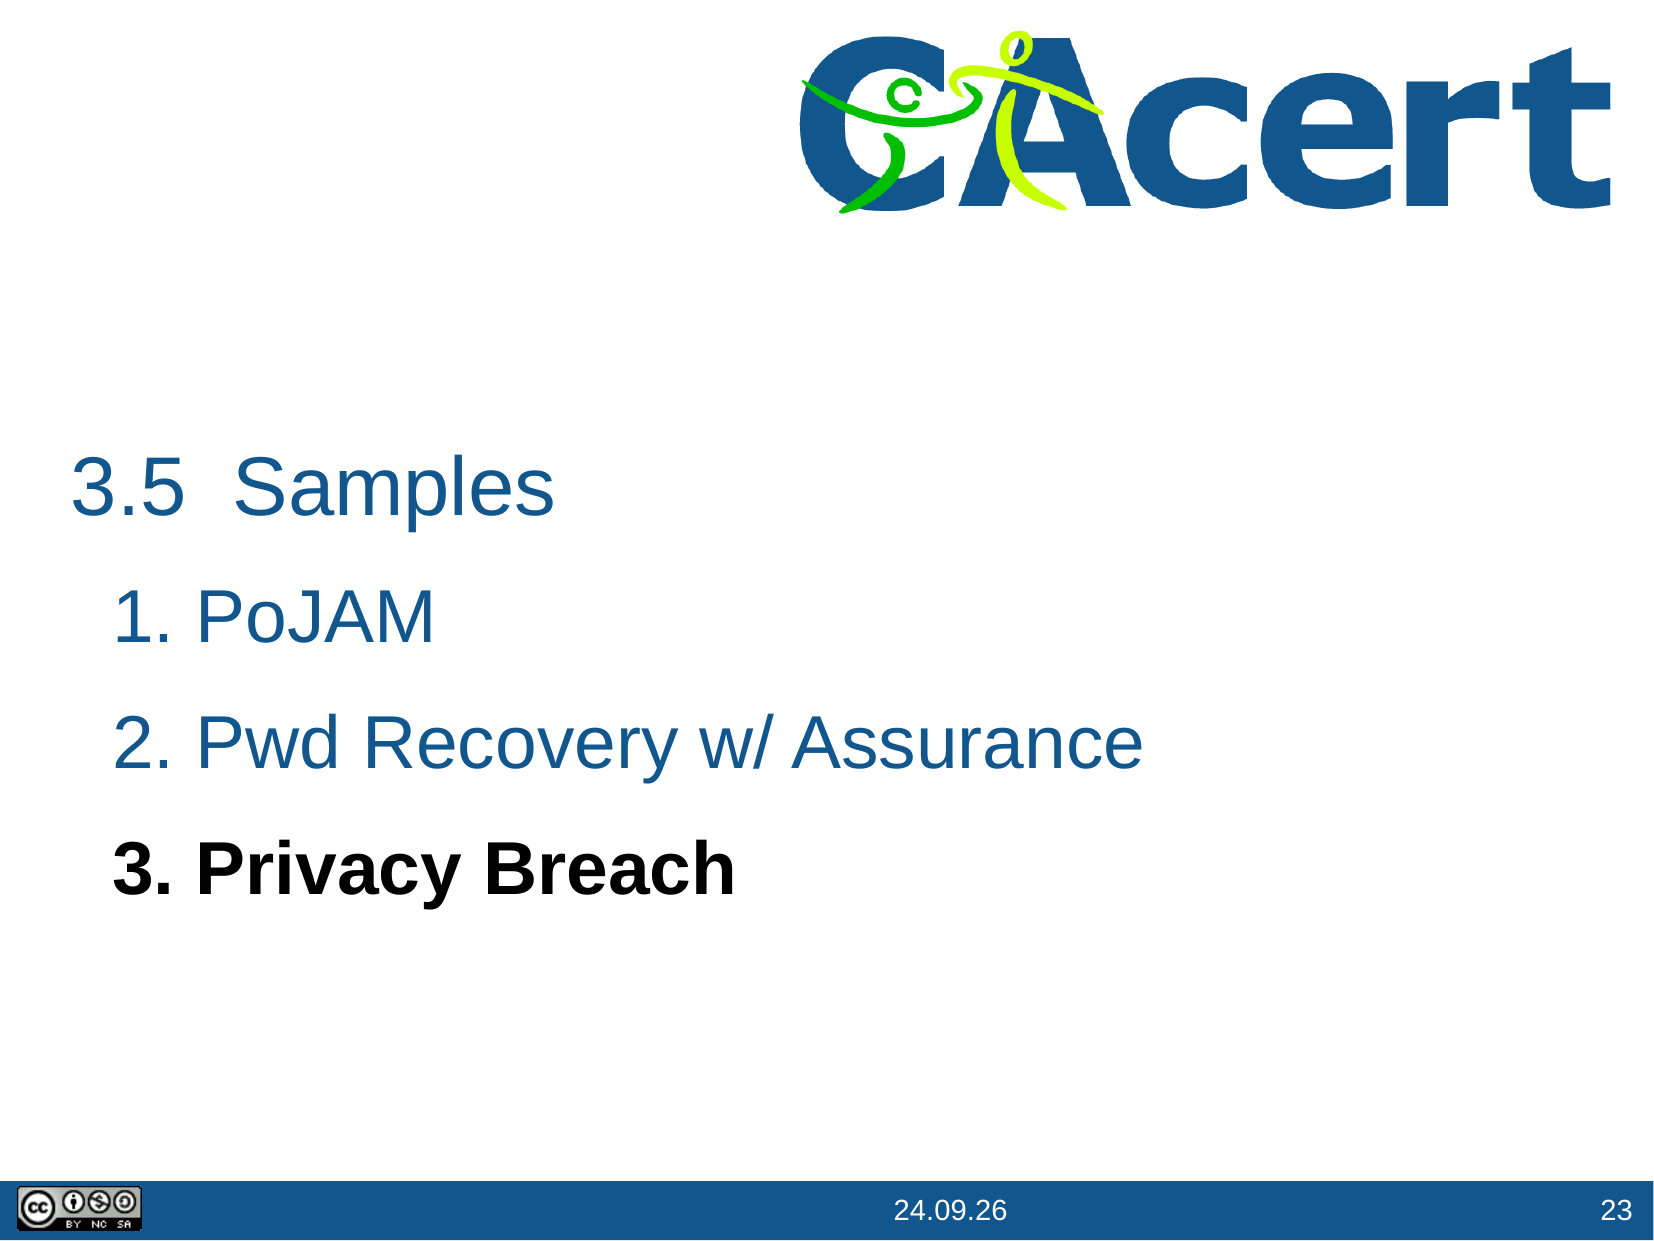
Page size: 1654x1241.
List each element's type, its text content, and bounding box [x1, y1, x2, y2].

picture [17, 1186, 142, 1231]
picture [797, 27, 1613, 215]
title 3.5 Samples 1. PoJAM 2. Pwd Recovery w/ Assurance 3. Privacy Breach [70, 265, 1560, 1123]
